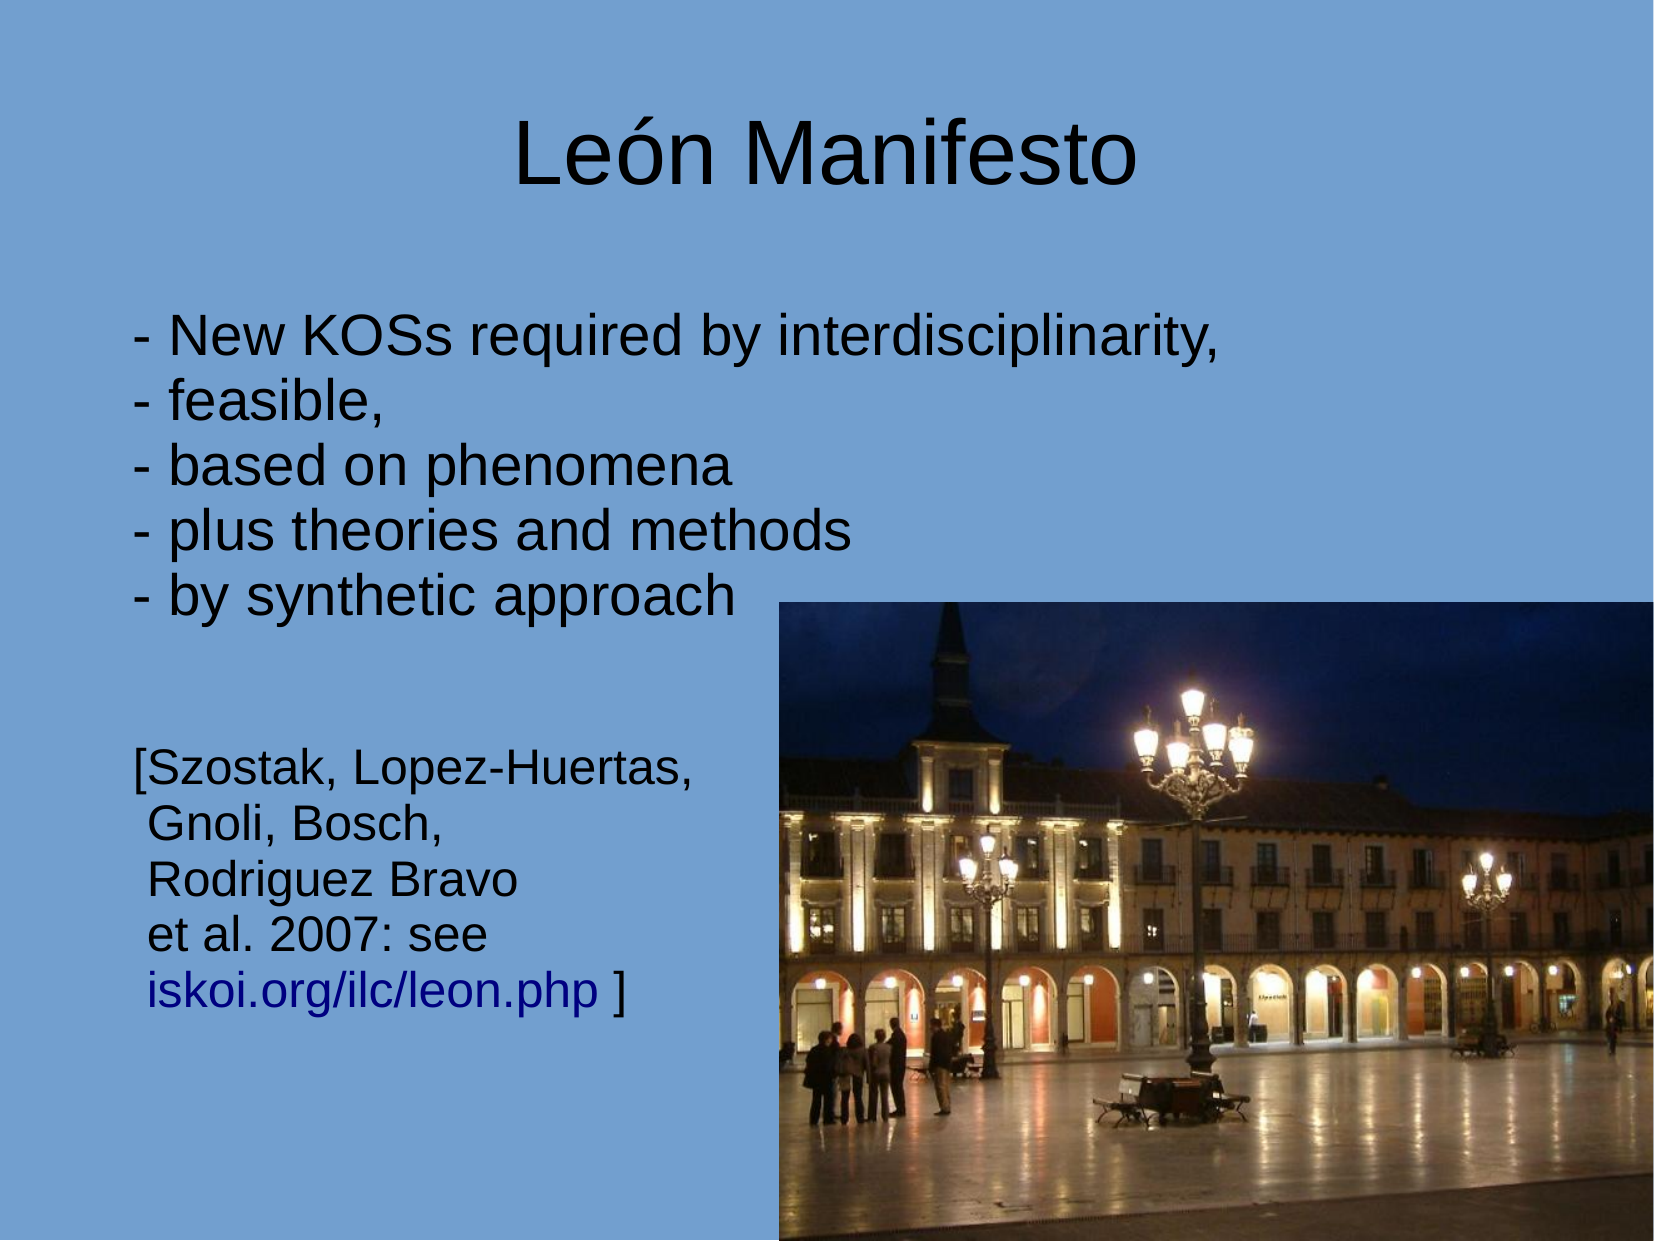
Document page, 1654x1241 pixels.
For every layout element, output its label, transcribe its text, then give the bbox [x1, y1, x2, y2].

text_box - New KOSs required by interdisciplinarity, - feasible, - based on phenomena - plus theories and methods - by synthetic approach [Szostak, Lopez-Huertas, Gnoli, Bosch, Rodriguez Bravo et al. 2007: see iskoi.org/ilc/leon.php ] [118, 295, 1583, 1182]
title León Manifesto [82, 49, 1571, 257]
picture [779, 602, 1654, 1241]
